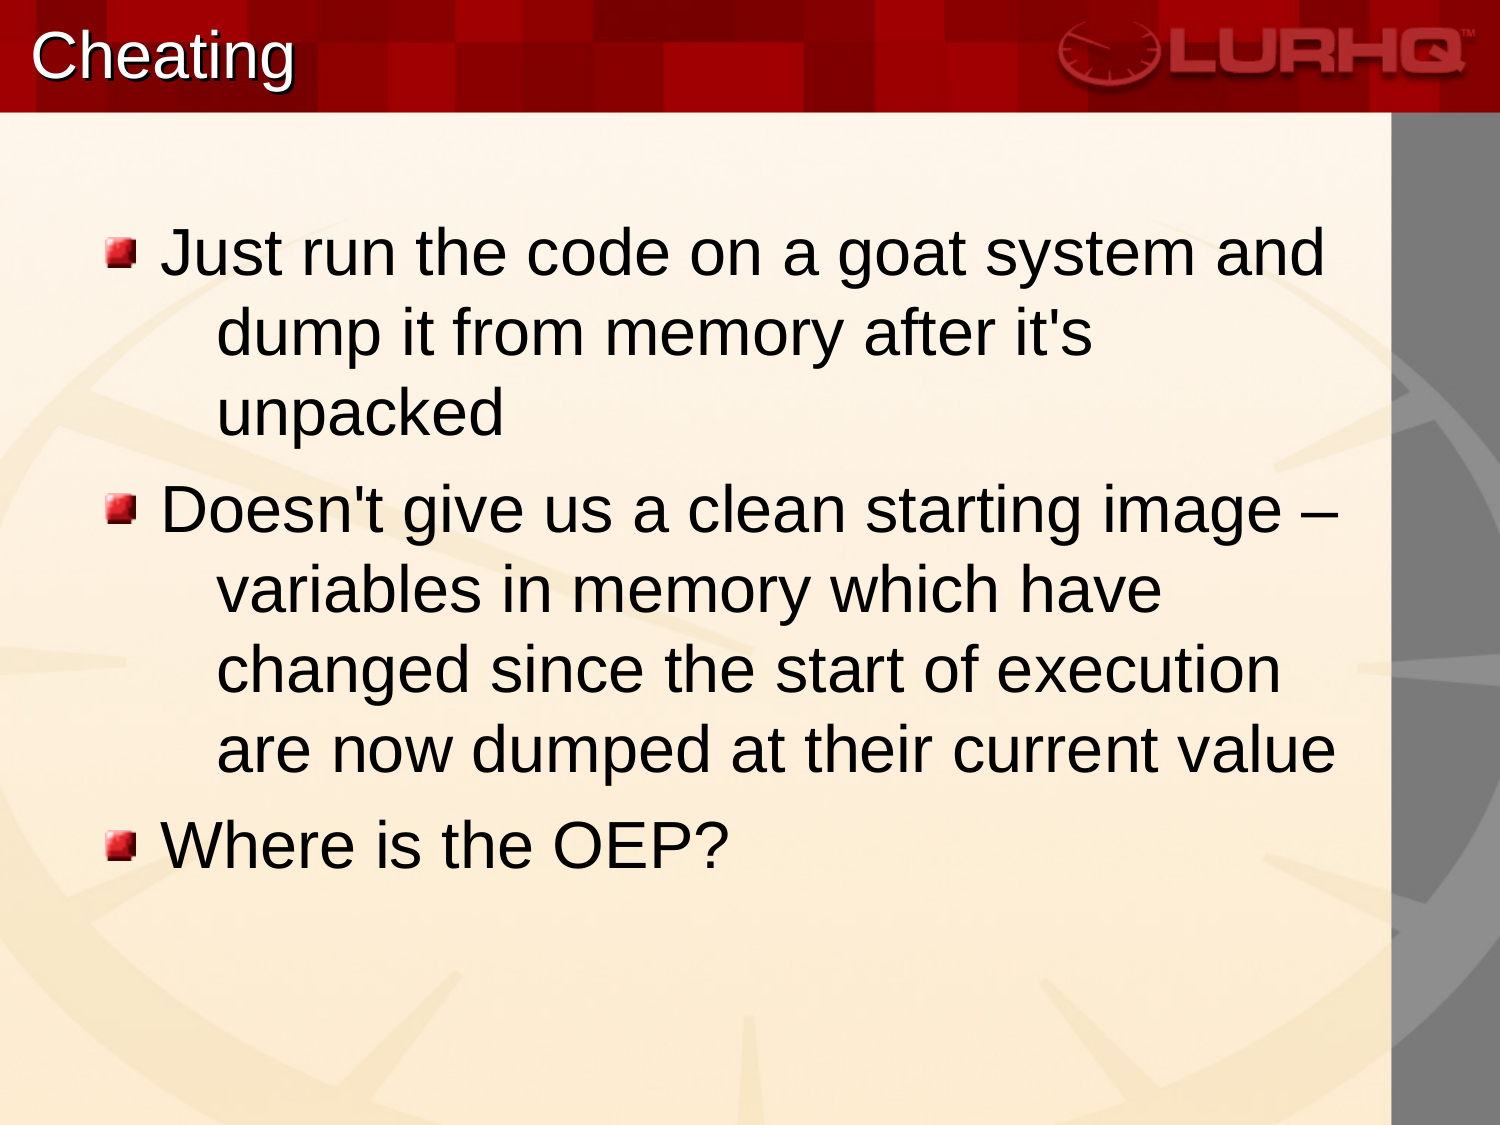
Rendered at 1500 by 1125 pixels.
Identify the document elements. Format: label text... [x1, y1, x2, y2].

title Cheating [30, 0, 1350, 106]
list Just run the code on a goat system and dump it from memory after it's unpacked Doesn't give us a clean starting image – variables in memory which have changed since the start of execution are now dumped at their current value Where is the OEP? [105, 210, 1351, 1021]
picture [0, 0, 1500, 1125]
